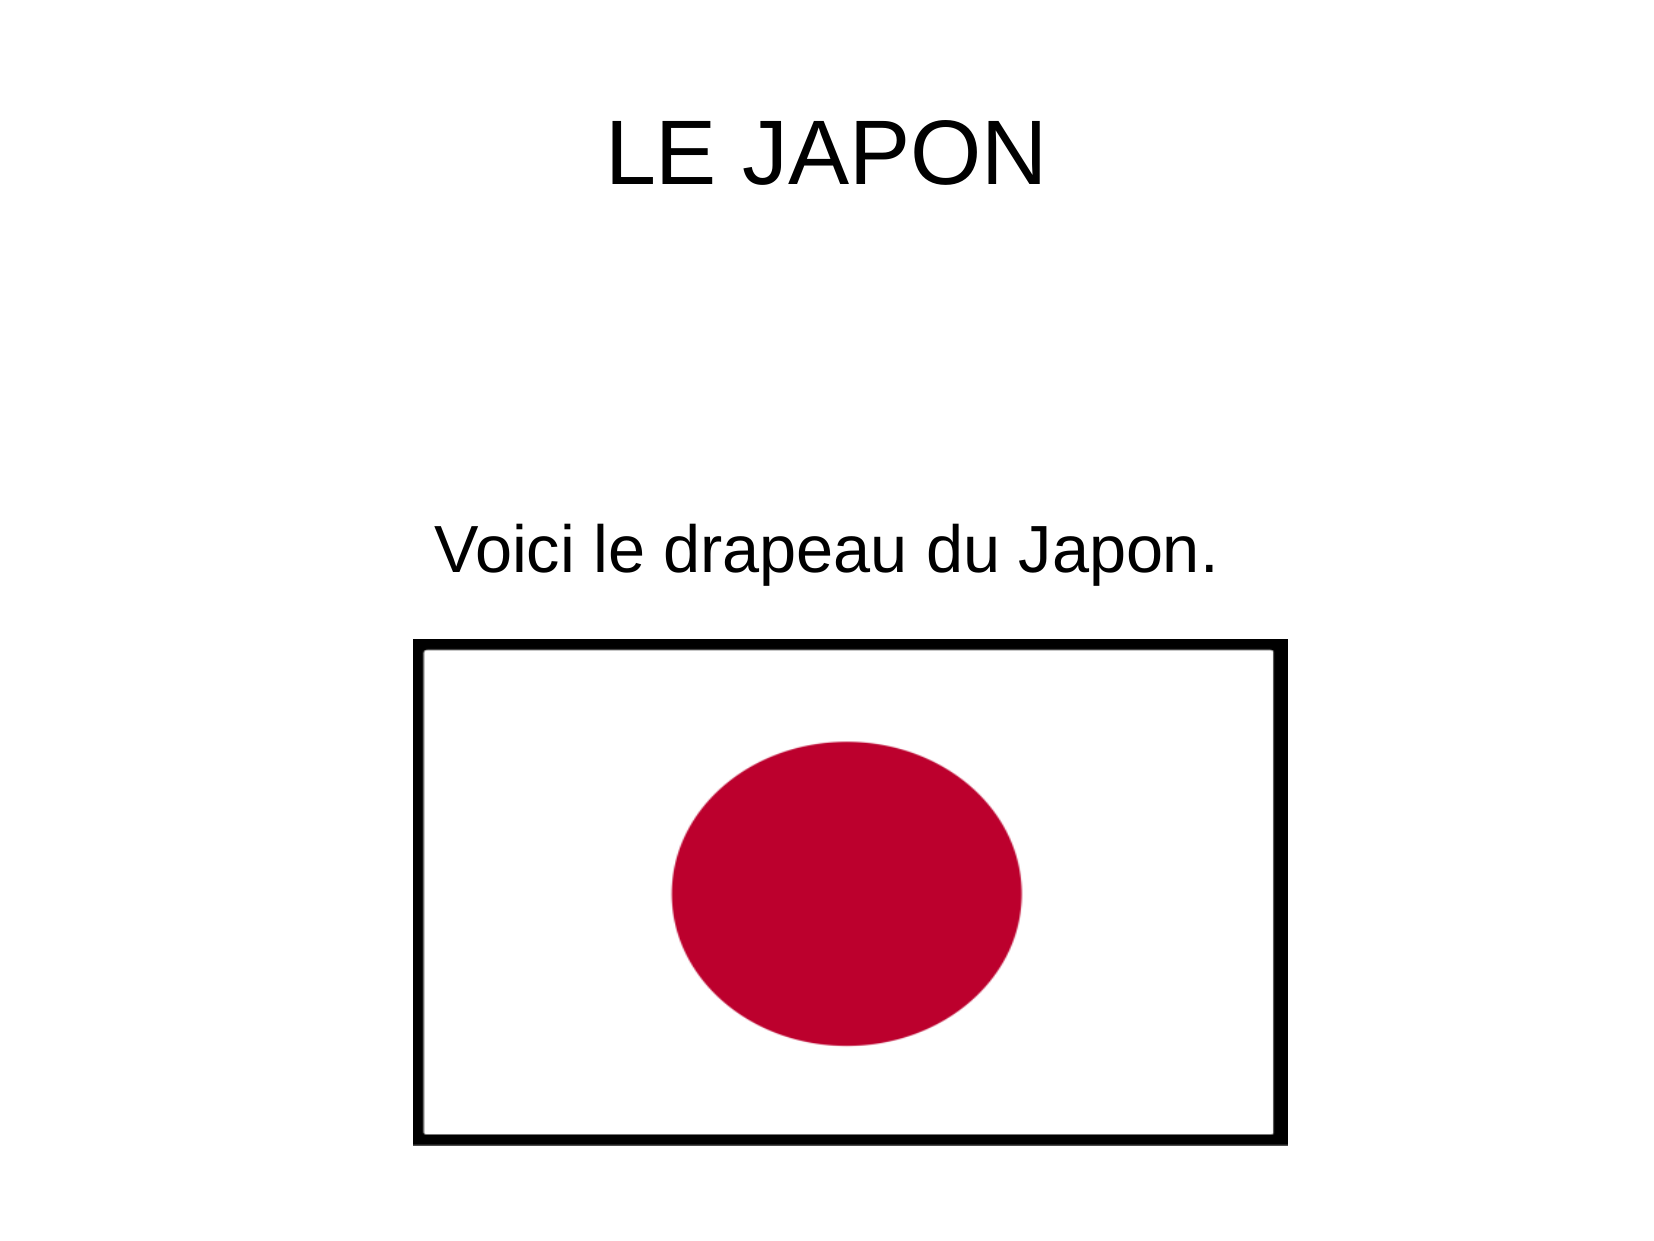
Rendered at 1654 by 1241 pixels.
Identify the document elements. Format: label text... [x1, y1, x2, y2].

subtitle Voici le drapeau du Japon. [82, 290, 1571, 1109]
picture [413, 1109, 1288, 1146]
title LE JAPON [82, 49, 1571, 257]
